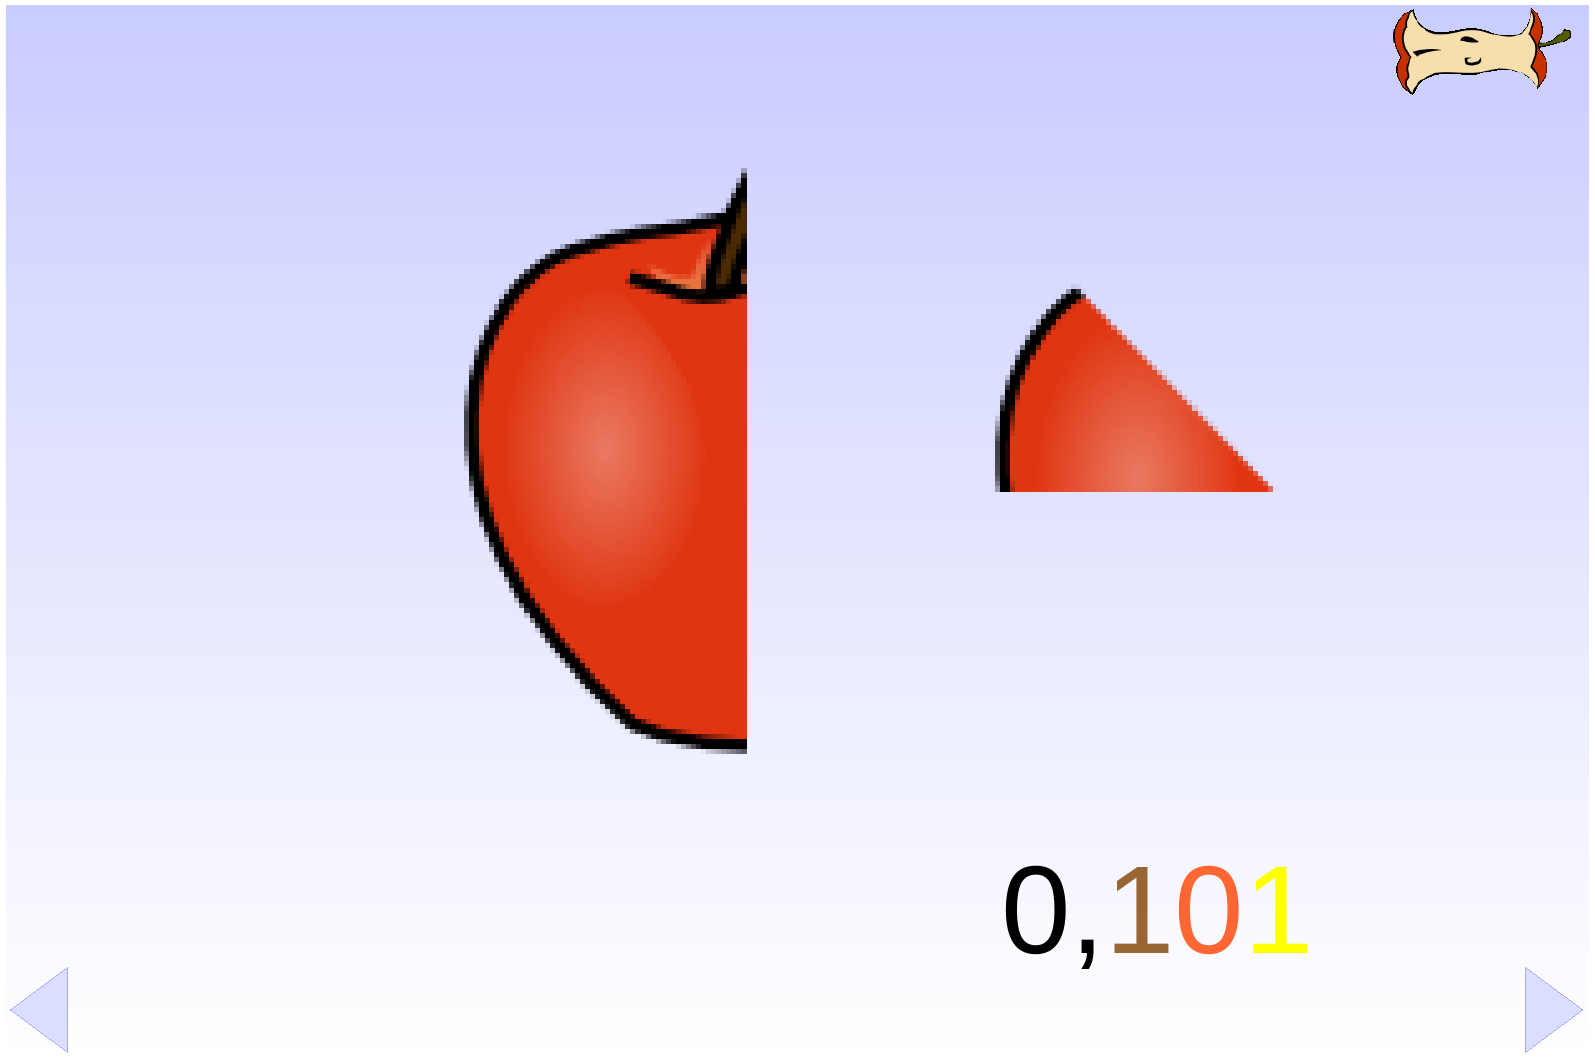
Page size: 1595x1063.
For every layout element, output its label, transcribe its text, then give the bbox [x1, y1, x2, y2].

text_box [1525, 967, 1583, 1053]
picture [1393, 5, 1571, 95]
text_box 0,101 [950, 832, 1365, 988]
picture [950, 153, 1279, 492]
text_box [10, 967, 68, 1053]
picture [419, 123, 747, 770]
